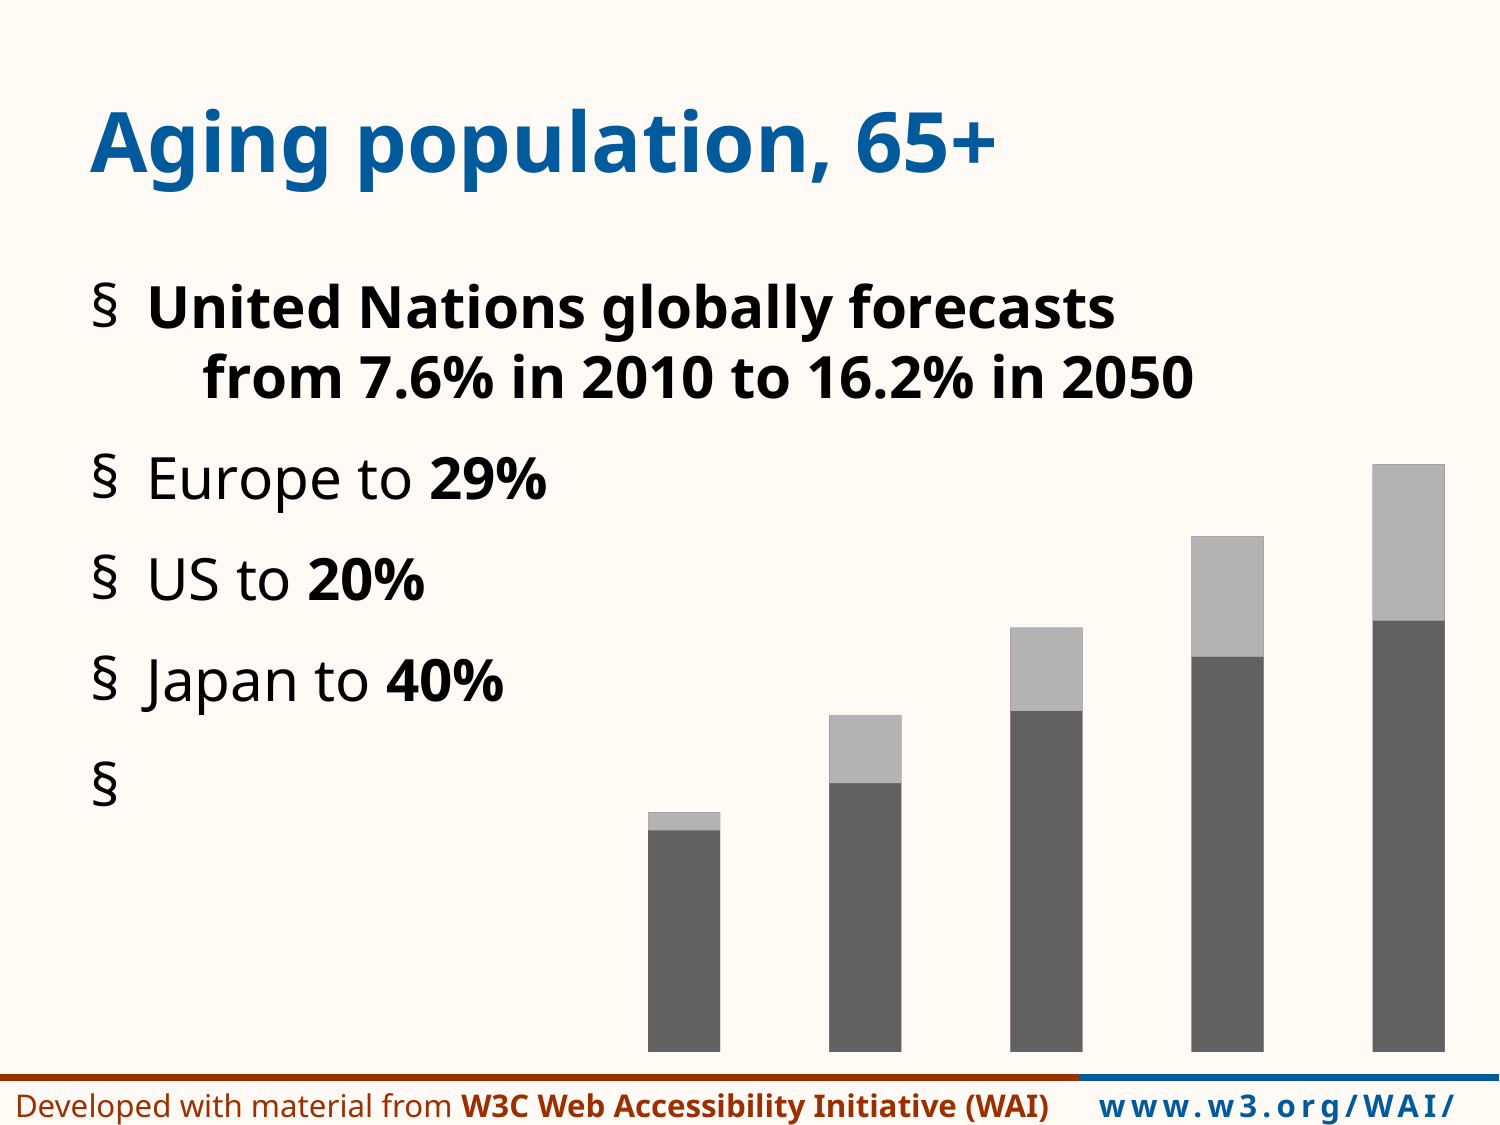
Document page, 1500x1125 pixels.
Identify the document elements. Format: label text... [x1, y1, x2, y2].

chart [570, 376, 1500, 1075]
title Aging population, 65+ [75, 45, 1500, 233]
list United Nations globally forecasts from 7.6% in 2010 to 16.2% in 2050 Europe to 29% US to 20% Japan to 40% [75, 262, 1500, 1075]
